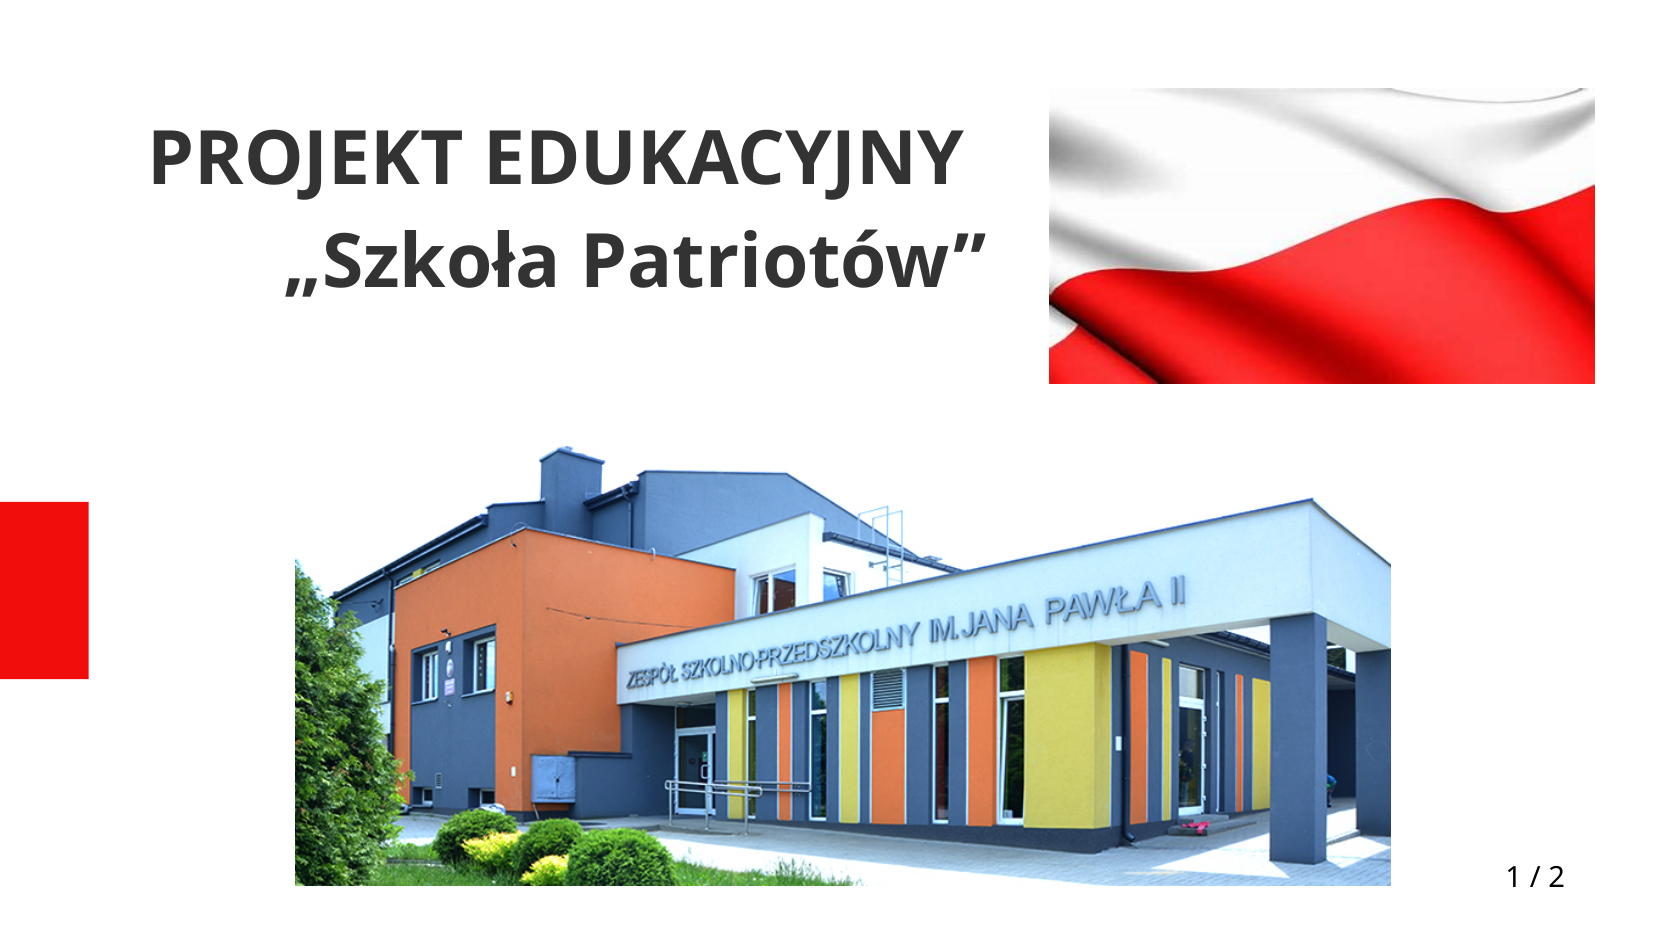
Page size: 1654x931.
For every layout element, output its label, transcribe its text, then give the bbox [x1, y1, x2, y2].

title PROJEKT EDUKACYJNY „Szkoła Patriotów” [147, 7, 1004, 407]
picture [295, 422, 1391, 886]
picture [1049, 88, 1595, 384]
